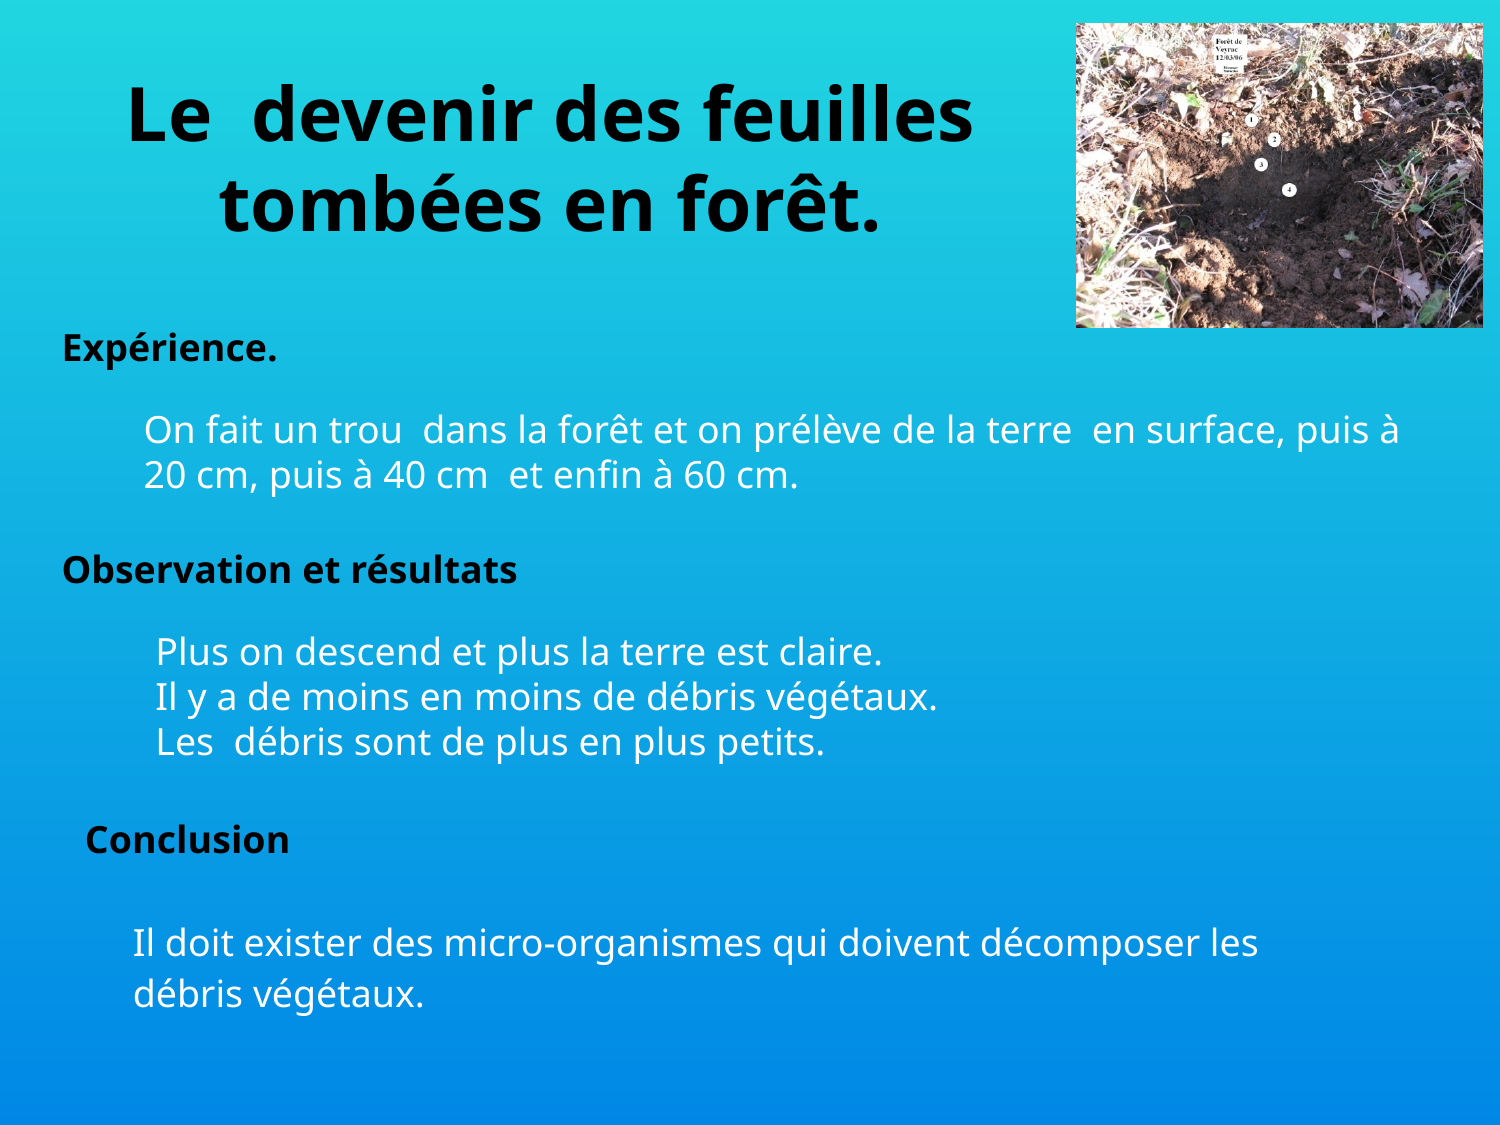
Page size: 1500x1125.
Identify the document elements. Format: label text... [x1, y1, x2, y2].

text_box Expérience. [46, 316, 399, 377]
text_box Conclusion [70, 808, 421, 869]
text_box On fait un trou dans la forêt et on prélève de la terre en surface, puis à 20 cm, puis à 40 cm et enfin à 60 cm. [128, 398, 1418, 504]
text_box Observation et résultats [46, 538, 610, 599]
picture [1076, 23, 1483, 329]
text_box Plus on descend et plus la terre est claire. Il y a de moins en moins de débris végétaux. Les débris sont de plus en plus petits. [140, 621, 1313, 771]
text_box Il doit exister des micro-organismes qui doivent décomposer les débris végétaux. [118, 909, 1359, 1015]
title Le devenir des feuilles tombées en forêt. [35, 62, 1067, 250]
